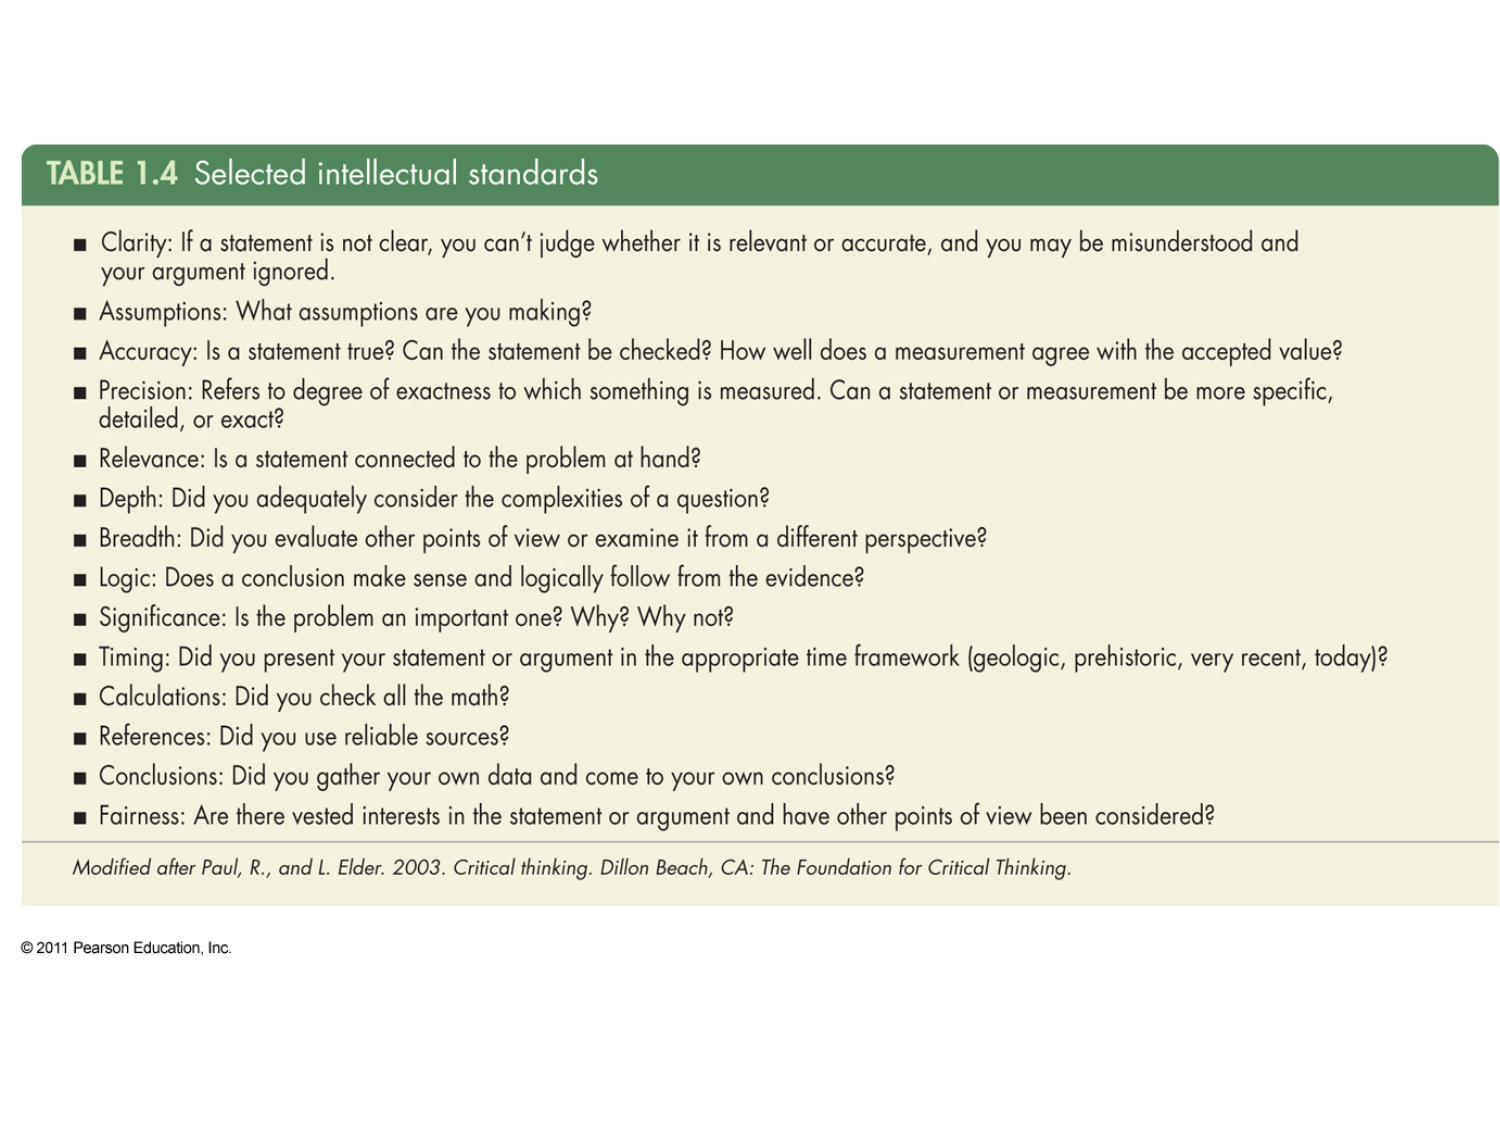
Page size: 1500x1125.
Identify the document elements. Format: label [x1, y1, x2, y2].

picture [0, 125, 1500, 989]
